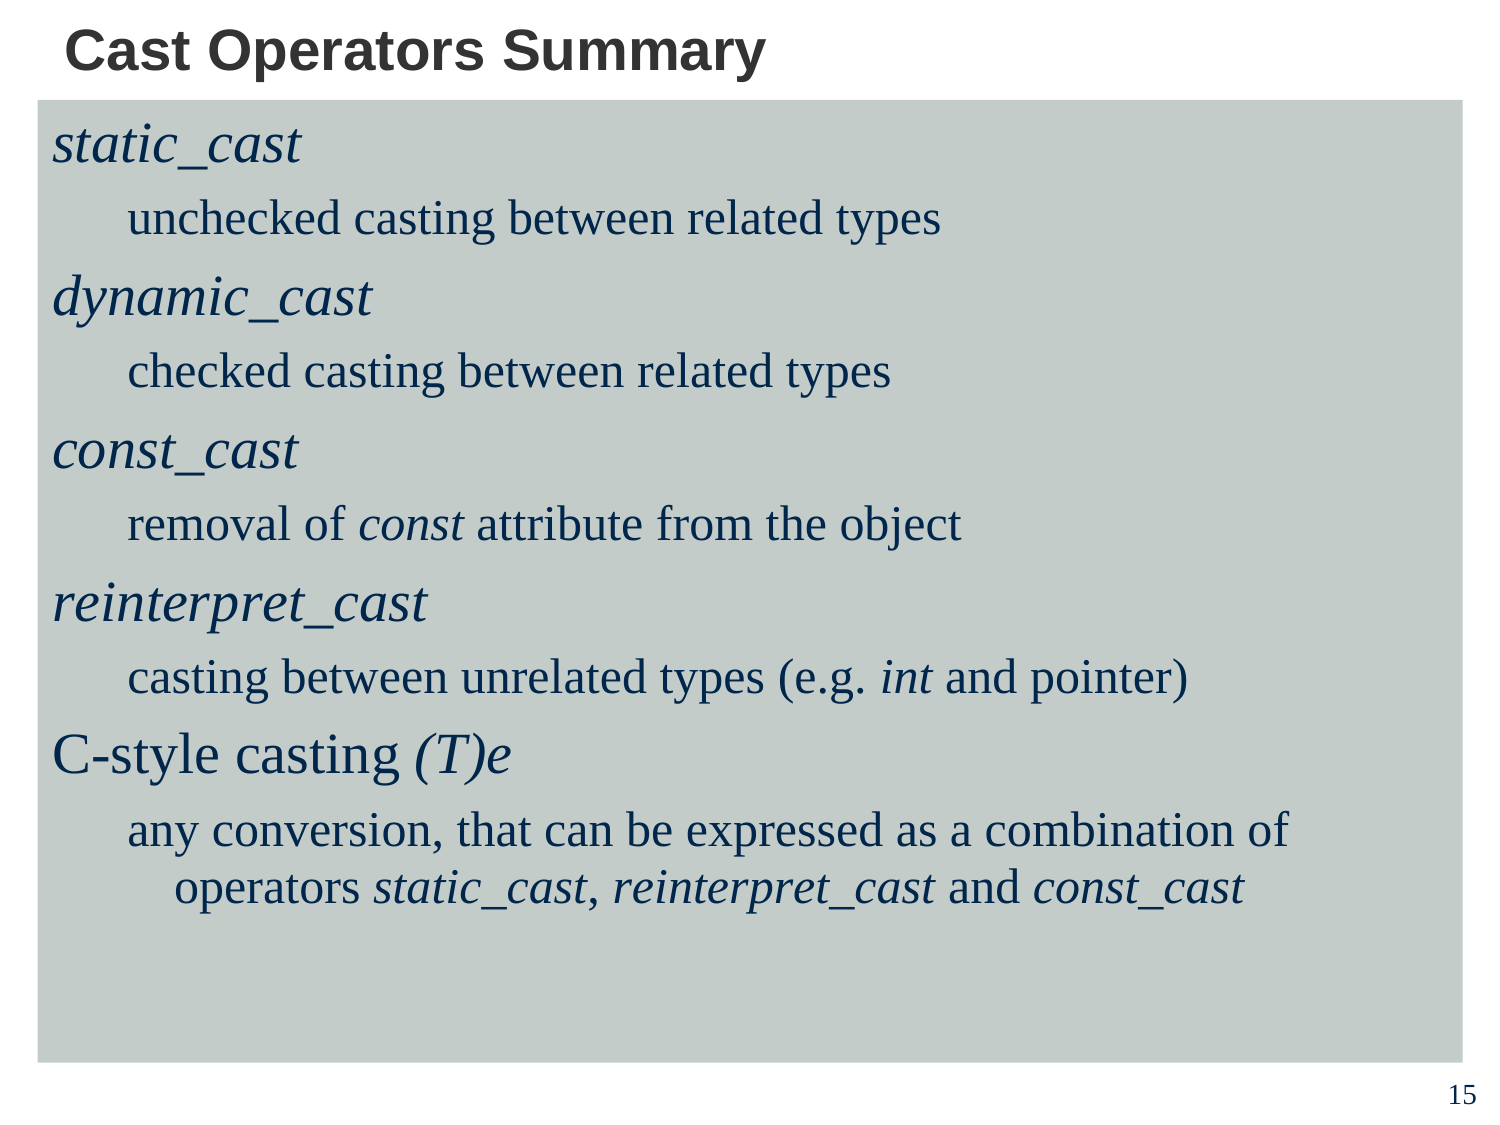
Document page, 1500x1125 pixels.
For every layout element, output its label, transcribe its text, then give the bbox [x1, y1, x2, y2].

list static_cast unchecked casting between related types dynamic_cast checked casting between related types const_cast removal of const attribute from the object reinterpret_cast casting between unrelated types (e.g. int and pointer) C-style casting (T)e any conversion, that can be expressed as a combination of operators static_cast, reinterpret_cast and const_cast [37, 99, 1463, 1063]
title Cast Operators Summary [50, 0, 1450, 91]
